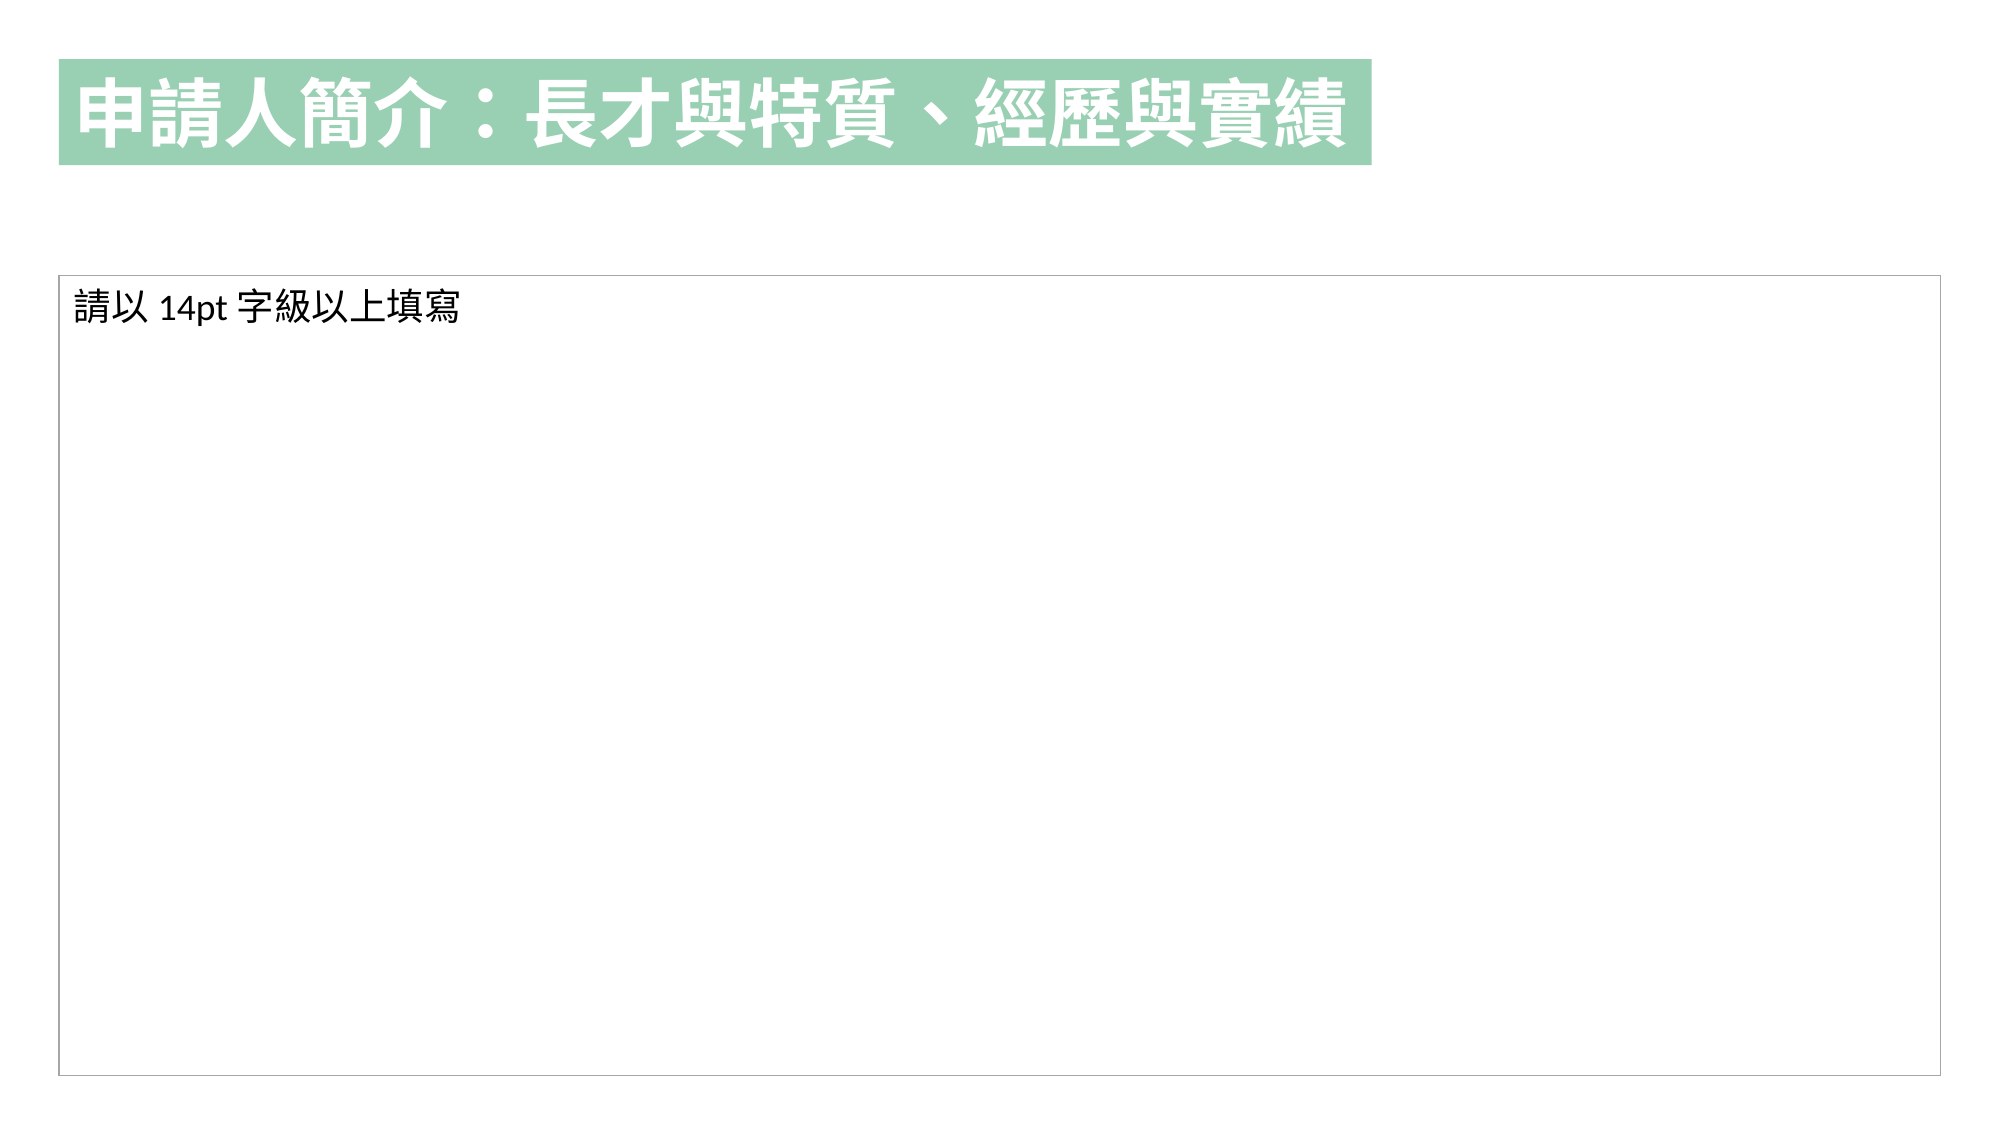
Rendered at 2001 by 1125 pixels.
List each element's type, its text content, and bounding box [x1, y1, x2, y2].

text_box 申請人簡介：長才與特質、經歷與實績 [58, 59, 1372, 166]
text_box 請以14pt字級以上填寫 [58, 275, 1941, 1076]
